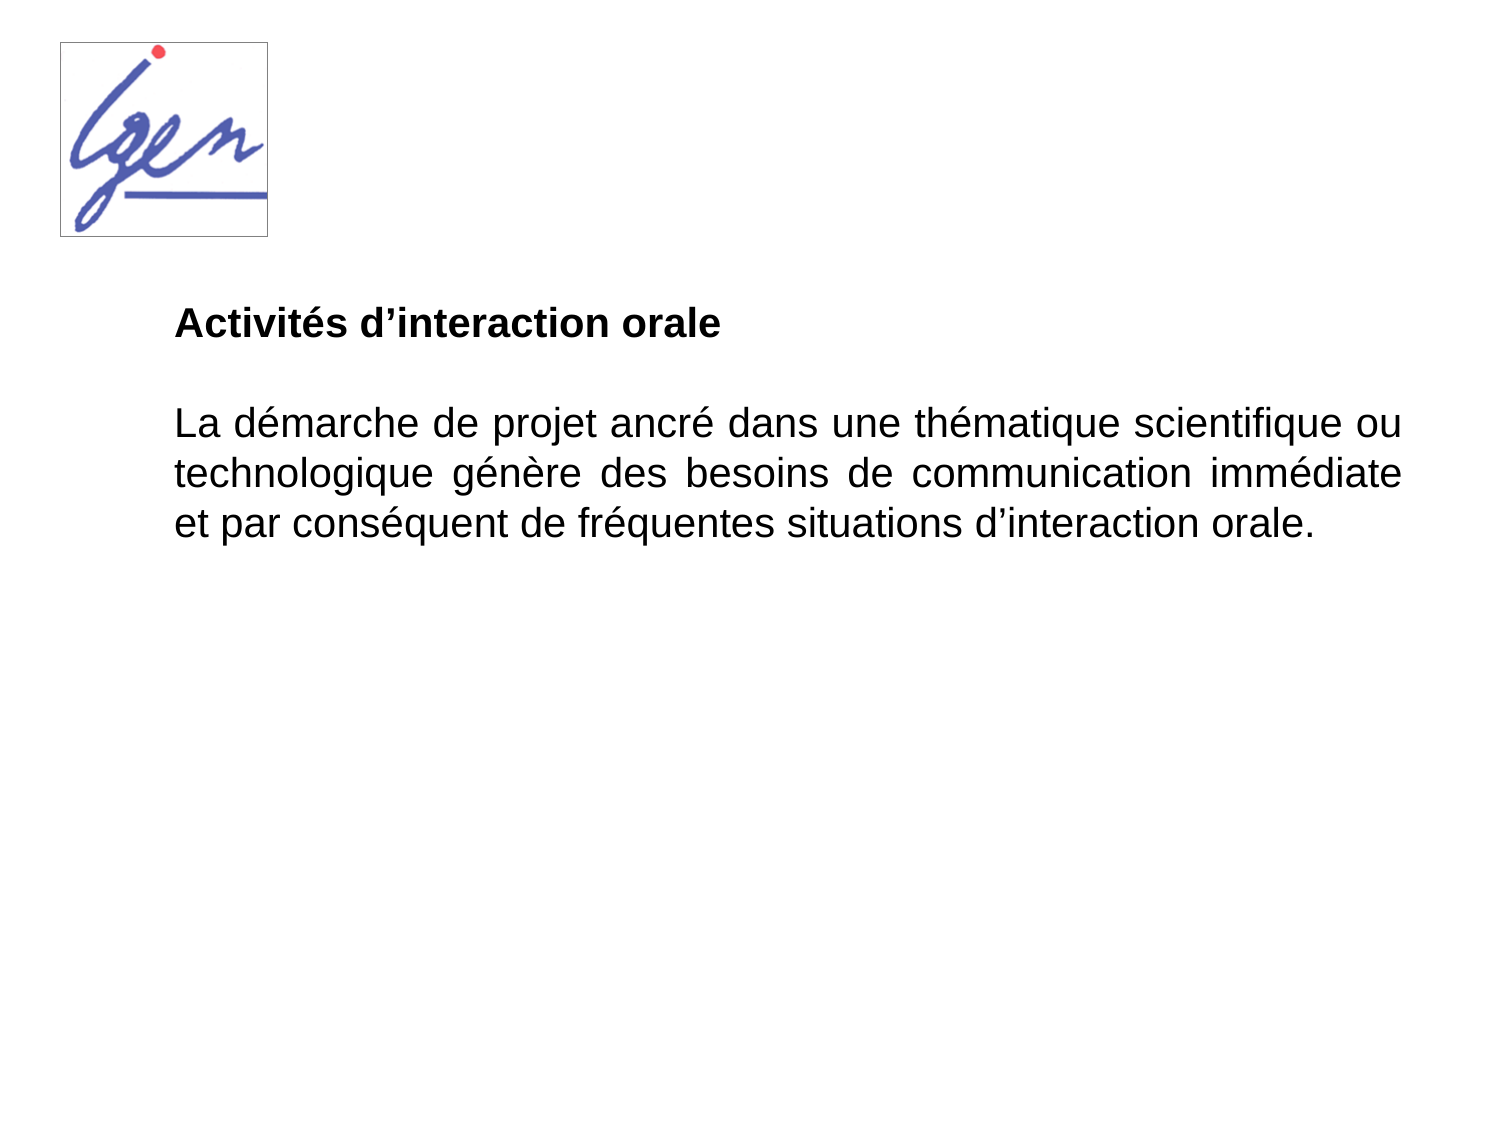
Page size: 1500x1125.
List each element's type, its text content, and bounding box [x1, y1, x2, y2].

text_box Activités d’interaction orale La démarche de projet ancré dans une thématique scientifique ou technologique génère des besoins de communication immédiate et par conséquent de fréquentes situations d’interaction orale. [159, 287, 1419, 604]
picture [60, 42, 268, 237]
